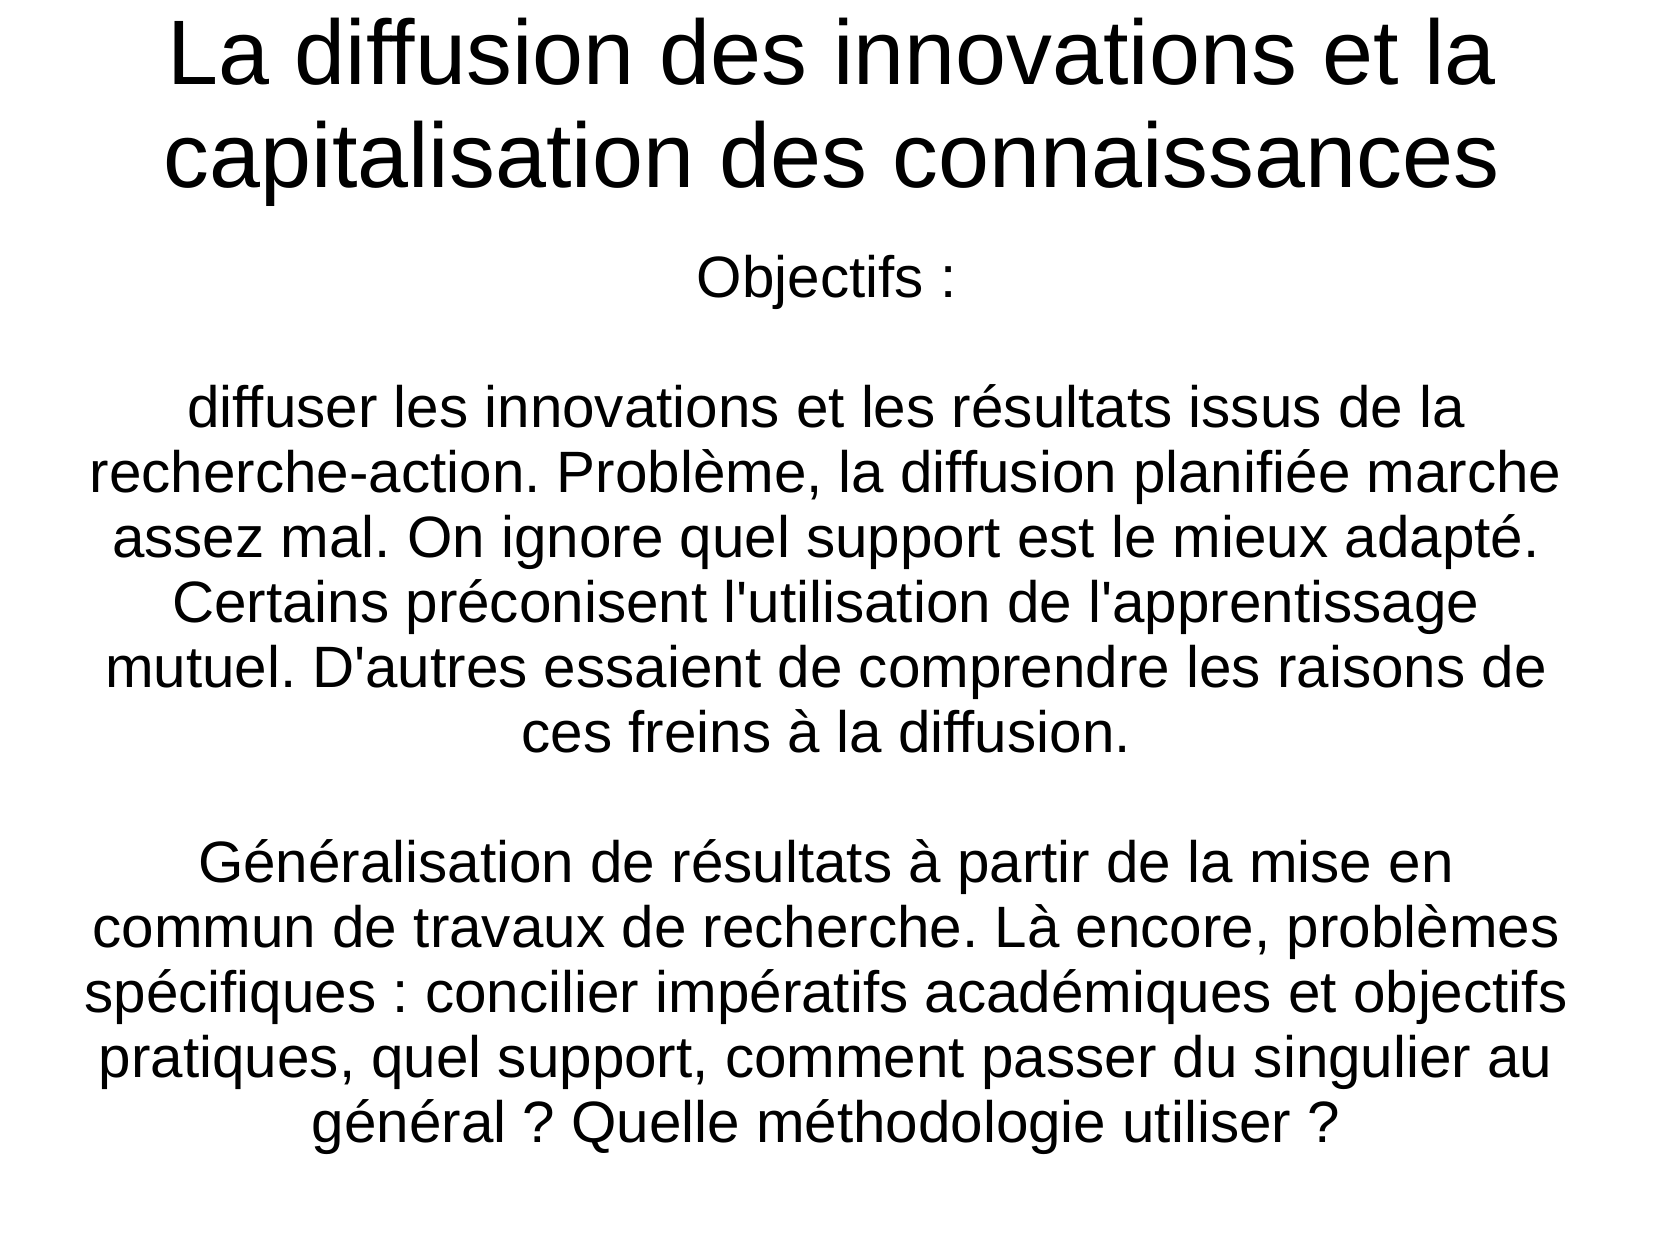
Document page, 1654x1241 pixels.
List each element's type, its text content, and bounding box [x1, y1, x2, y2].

title La diffusion des innovations et la capitalisation des connaissances [88, 1, 1577, 207]
subtitle Objectifs : diffuser les innovations et les résultats issus de la recherche-action. Problème, la diffusion planifiée marche assez mal. On ignore quel support est le mieux adapté. Certains préconisent l'utilisation de l'apprentissage mutuel. D'autres essaient de comprendre les raisons de ces freins à la diffusion. Généralisation de résultats à partir de la mise en commun de travaux de recherche. Là encore, problèmes spécifiques : concilier impératifs académiques et objectifs pratiques, quel support, comment passer du singulier au général ? Quelle méthodologie utiliser ? [82, 244, 1571, 1155]
